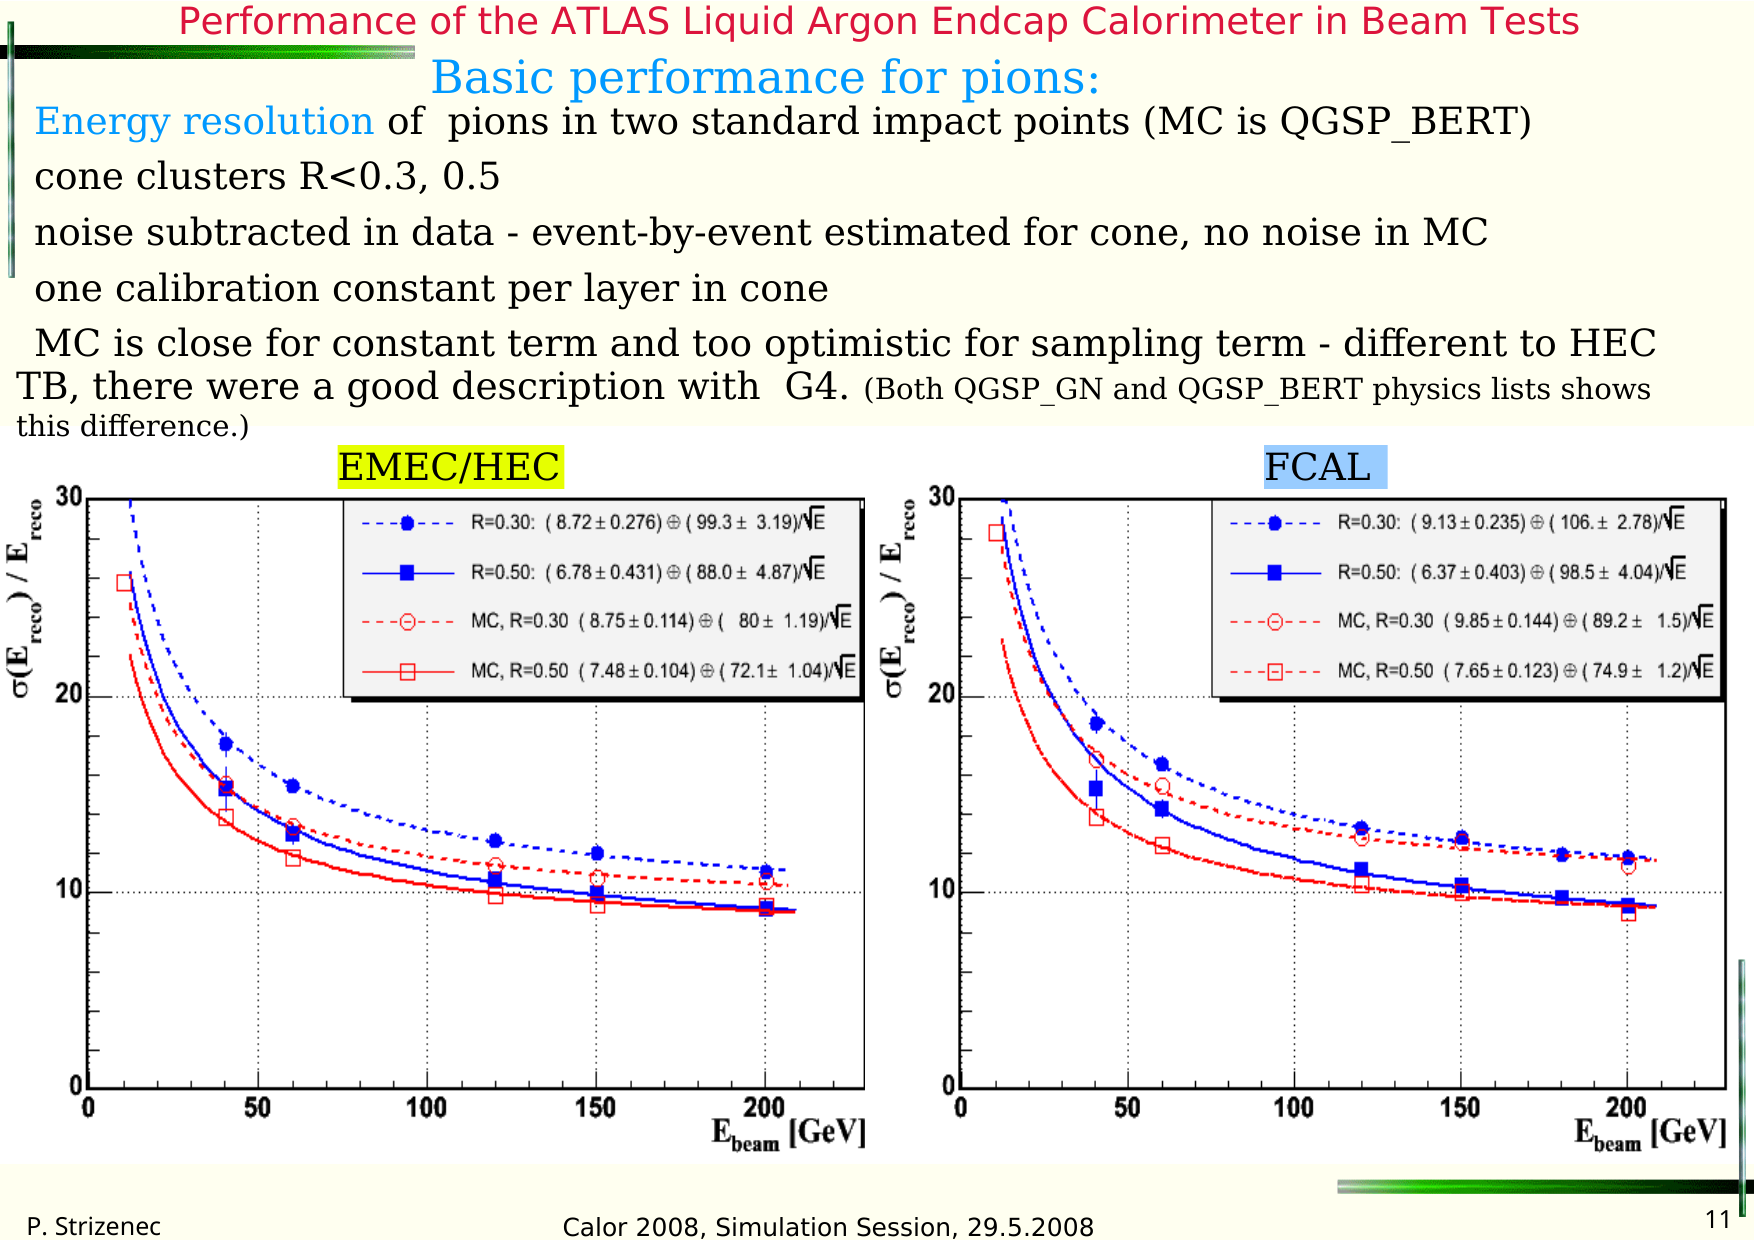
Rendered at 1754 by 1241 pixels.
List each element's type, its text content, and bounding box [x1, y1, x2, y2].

text_box P. Strizenec [0, 1208, 188, 1241]
text_box FCAL [1264, 445, 1388, 489]
picture [1337, 1179, 1738, 1194]
text_box EMEC/HEC [337, 445, 565, 489]
text_box Calor 2008, Simulation Session, 29.5.2008 [562, 1213, 1151, 1241]
text_box <number> [1661, 1201, 1754, 1233]
text_box Performance of the ATLAS Liquid Argon Endcap Calorimeter in Beam Tests [17, 0, 1743, 44]
picture [0, 21, 415, 278]
text_box Energy resolution of pions in two standard impact points (MC is QGSP_BERT) cone clusters R<0.3, 0.5 noise subtracted in data - event-by-event estimated for cone, no noise in MC one calibration constant per layer in cone MC is close for constant term and too optimistic for sampling term - different to HEC TB, there were a good description with G4. (Both QGSP_GN and QGSP_BERT physics lists shows this difference.) [16, 99, 1716, 499]
picture [0, 426, 1754, 1201]
list Basic performance for pions: [412, 51, 1352, 99]
